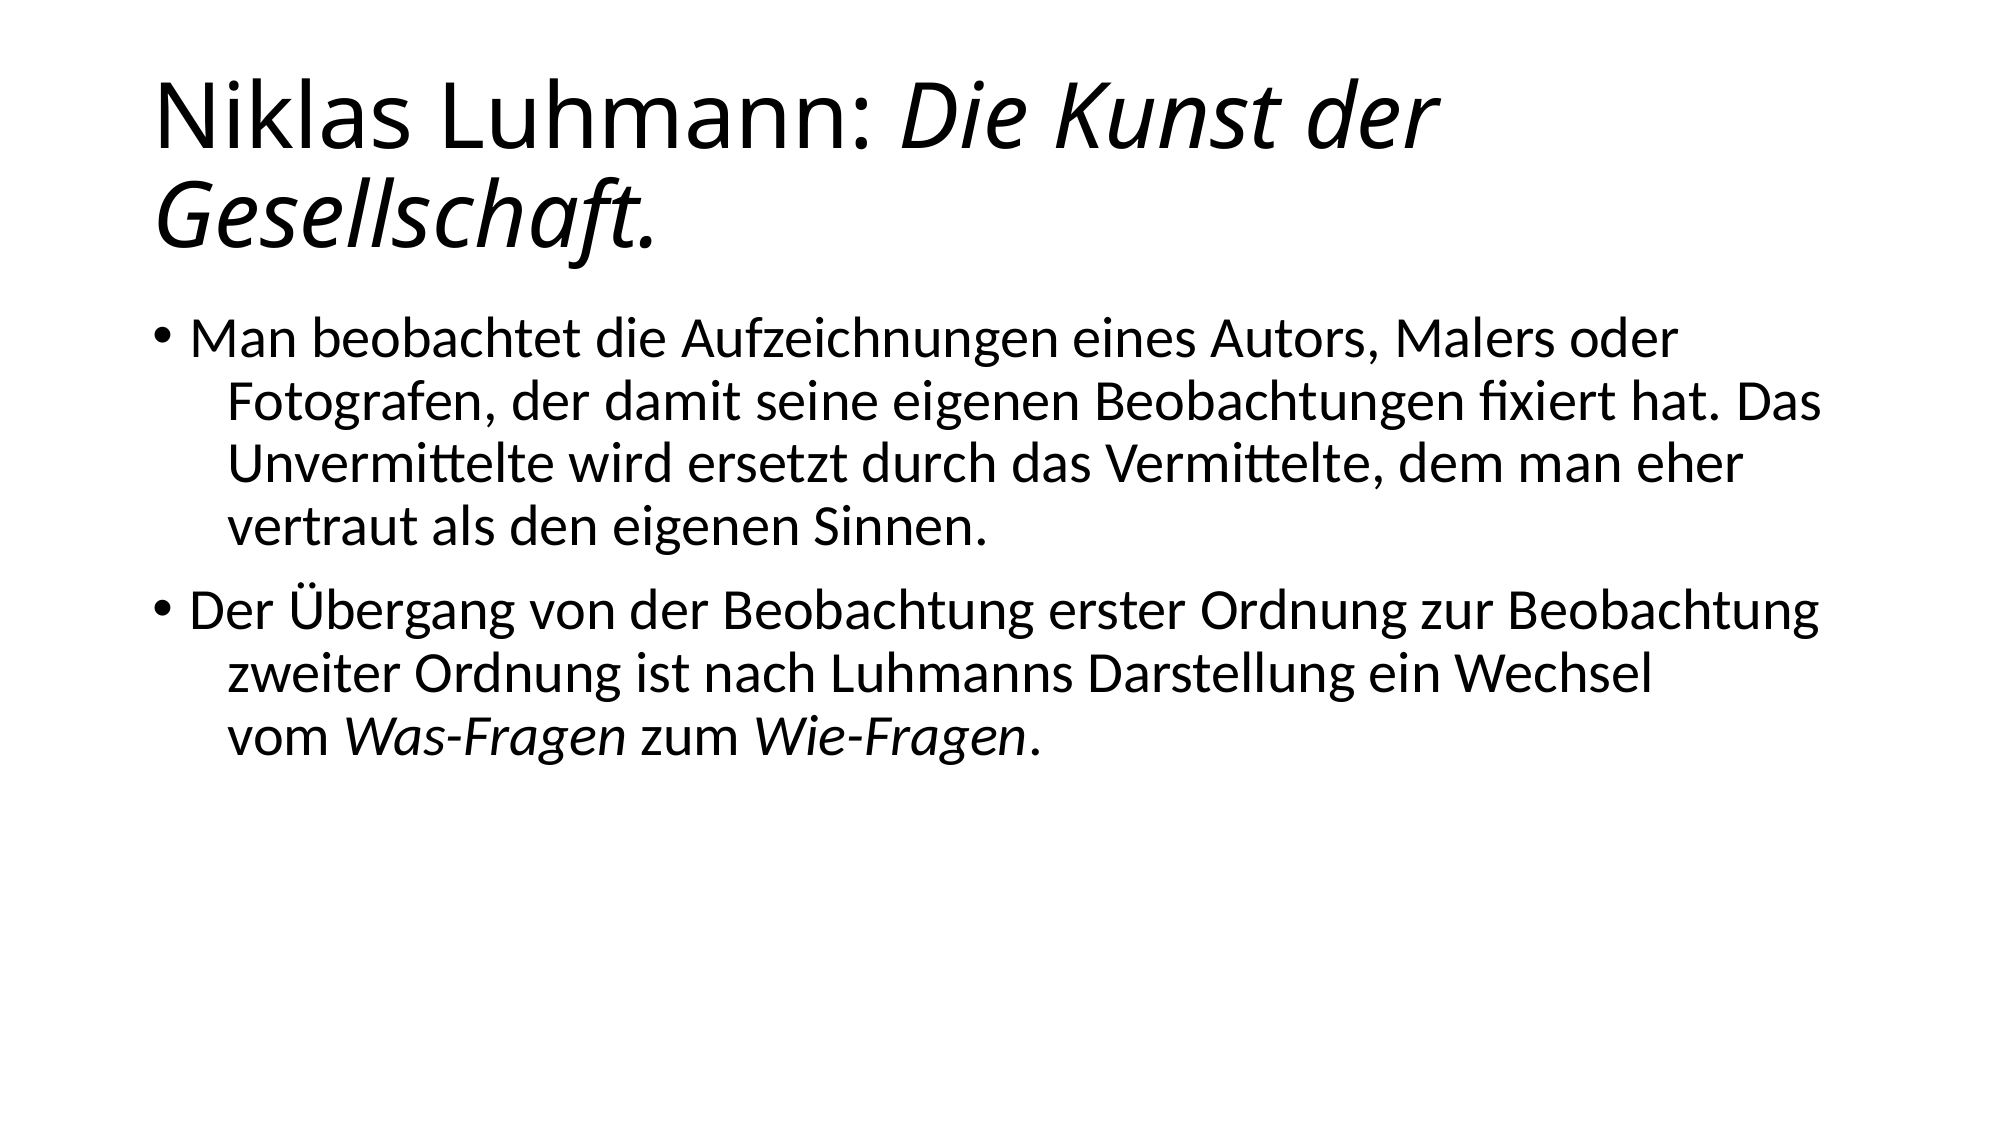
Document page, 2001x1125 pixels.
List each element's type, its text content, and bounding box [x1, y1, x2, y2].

list Man beobachtet die Aufzeichnungen eines Autors, Malers oder Fotografen, der damit seine eigenen Beobachtungen fixiert hat. Das Unvermittelte wird ersetzt durch das Vermittelte, dem man eher vertraut als den eigenen Sinnen. Der Übergang von der Beobachtung erster Ordnung zur Beobachtung zweiter Ordnung ist nach Luhmanns Darstellung ein Wechsel vom Was-Fragen zum Wie-Fragen. [137, 299, 1863, 1014]
title Niklas Luhmann: Die Kunst der Gesellschaft. [137, 59, 1863, 278]
